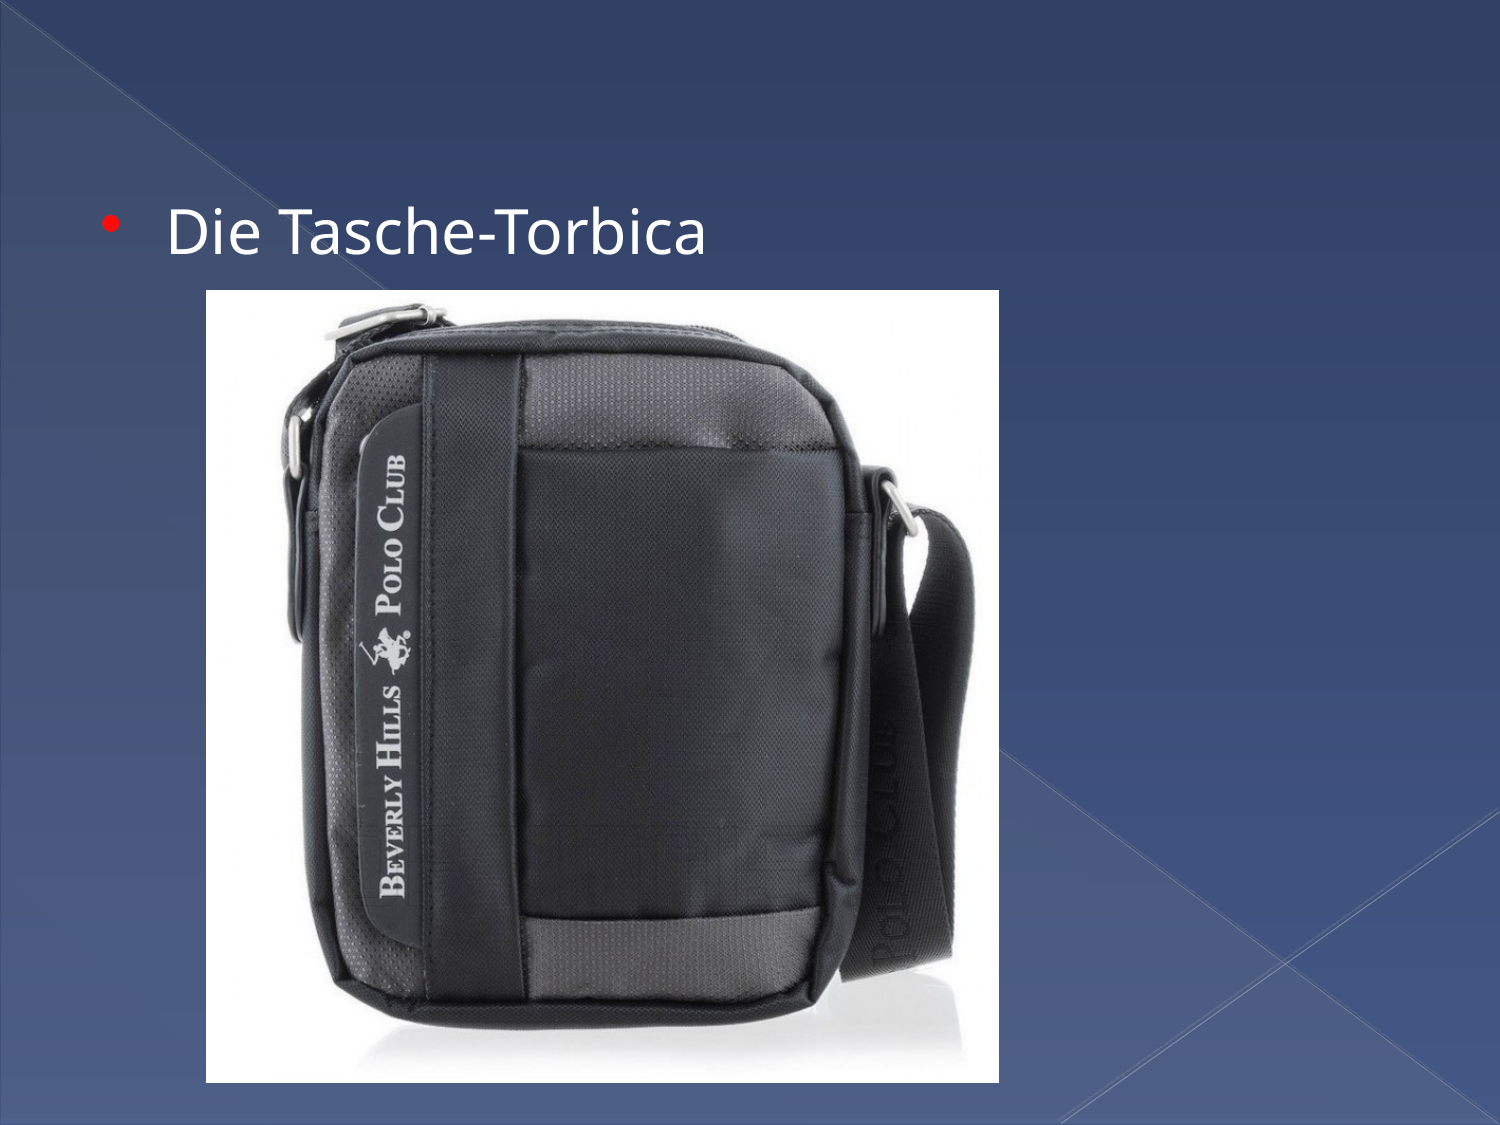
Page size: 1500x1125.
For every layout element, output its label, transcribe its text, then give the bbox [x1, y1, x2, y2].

picture [206, 290, 999, 1083]
list Die Tasche-Torbica [76, 184, 1427, 935]
